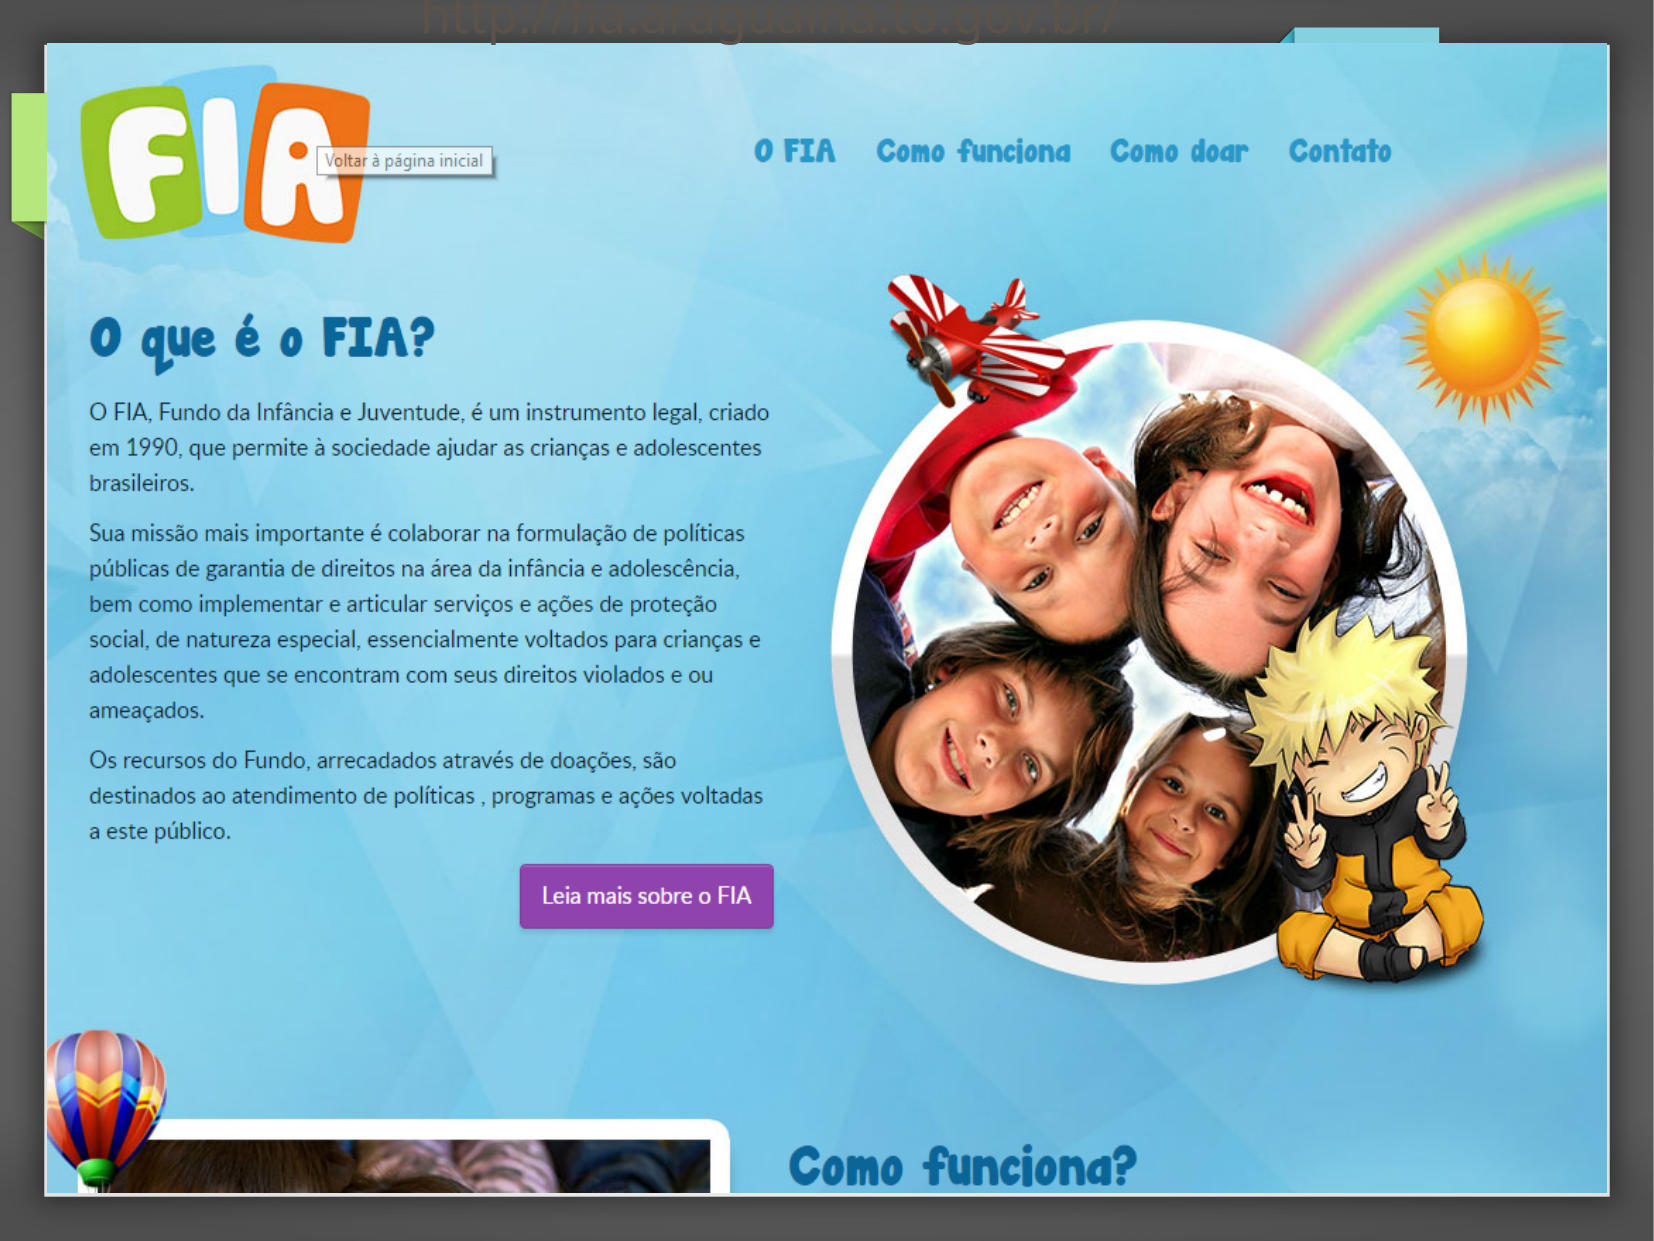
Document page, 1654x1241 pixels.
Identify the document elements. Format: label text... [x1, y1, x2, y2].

picture [0, 0, 1654, 1241]
text_box http://fia.araguaina.to.gov.br/ [406, 0, 1248, 58]
